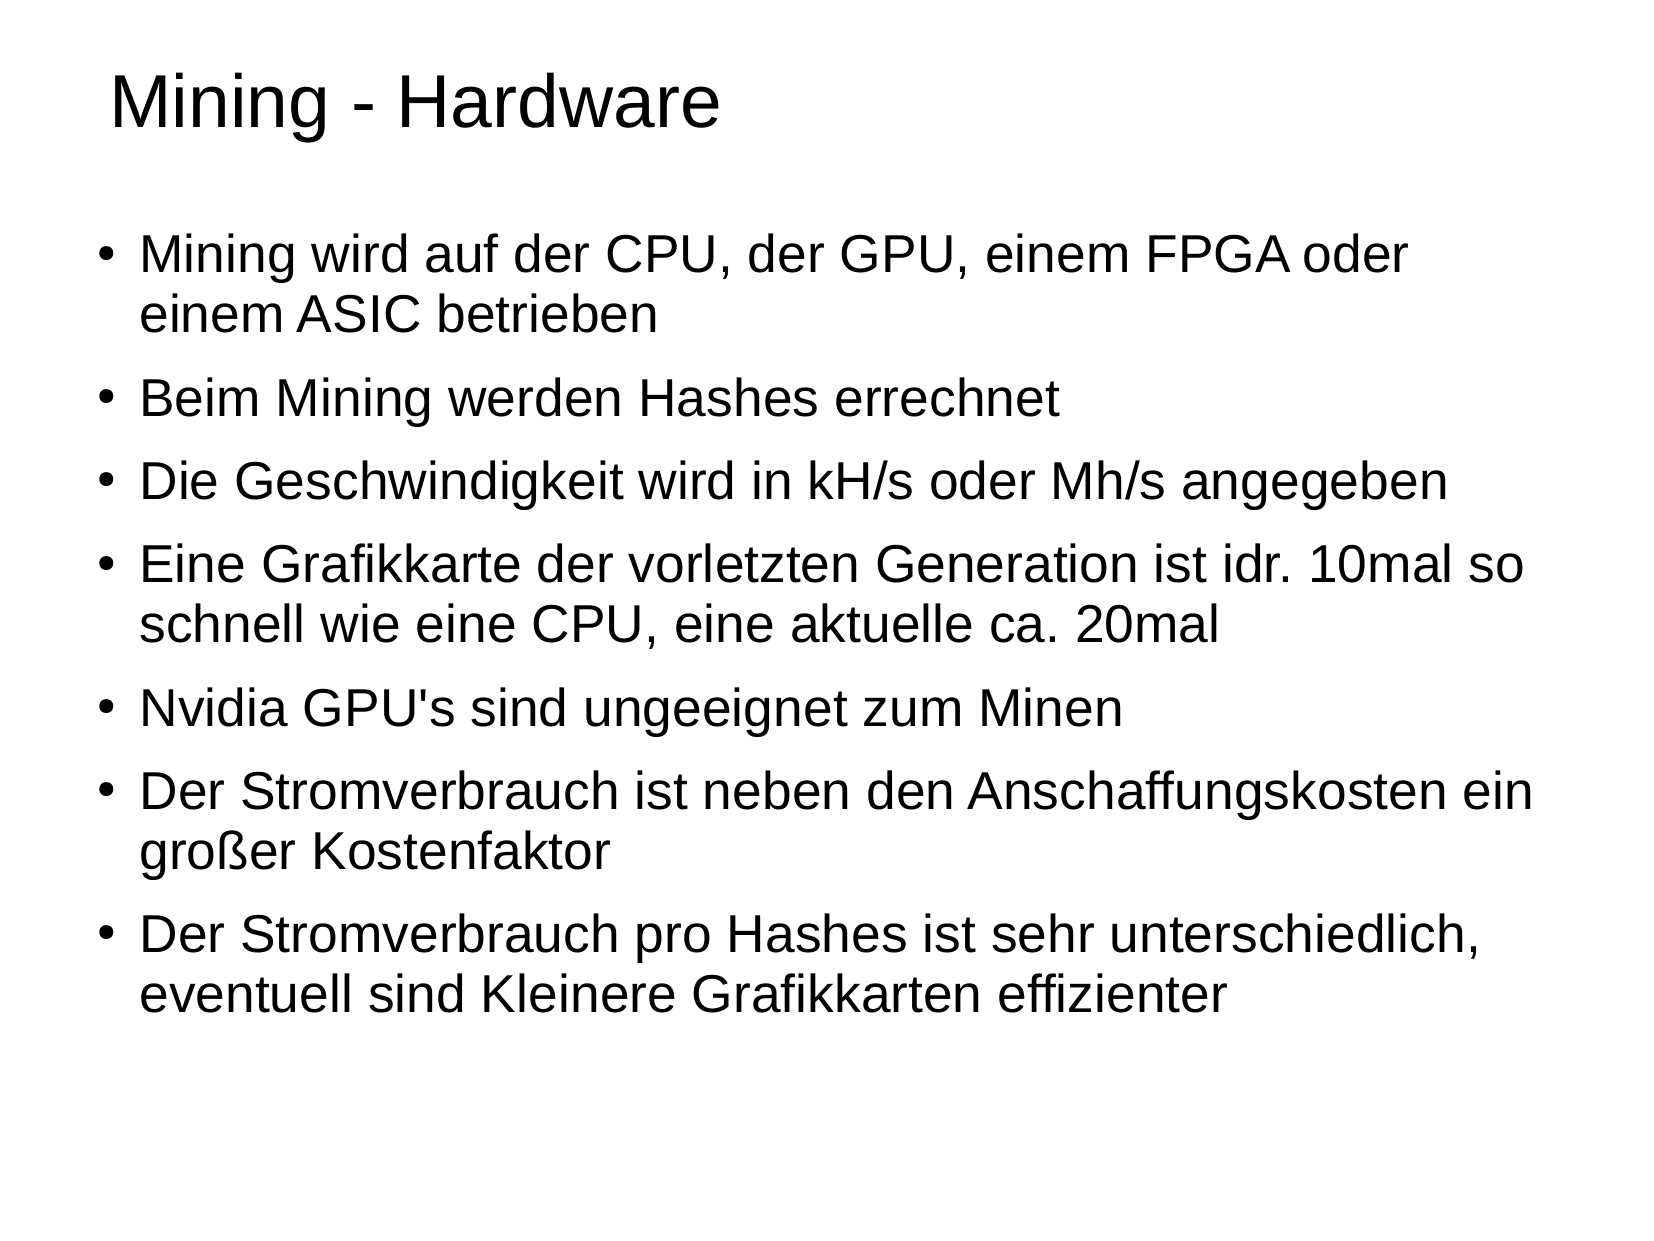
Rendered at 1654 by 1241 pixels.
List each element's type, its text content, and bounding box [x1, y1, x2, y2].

title Mining - Hardware [82, 49, 1571, 154]
list Mining wird auf der CPU, der GPU, einem FPGA oder einem ASIC betrieben Beim Mining werden Hashes errechnet Die Geschwindigkeit wird in kH/s oder Mh/s angegeben Eine Grafikkarte der vorletzten Generation ist idr. 10mal so schnell wie eine CPU, eine aktuelle ca. 20mal Nvidia GPU's sind ungeeignet zum Minen Der Stromverbrauch ist neben den Anschaffungskosten ein großer Kostenfaktor Der Stromverbrauch pro Hashes ist sehr unterschiedlich, eventuell sind Kleinere Grafikkarten effizienter [82, 224, 1571, 1028]
